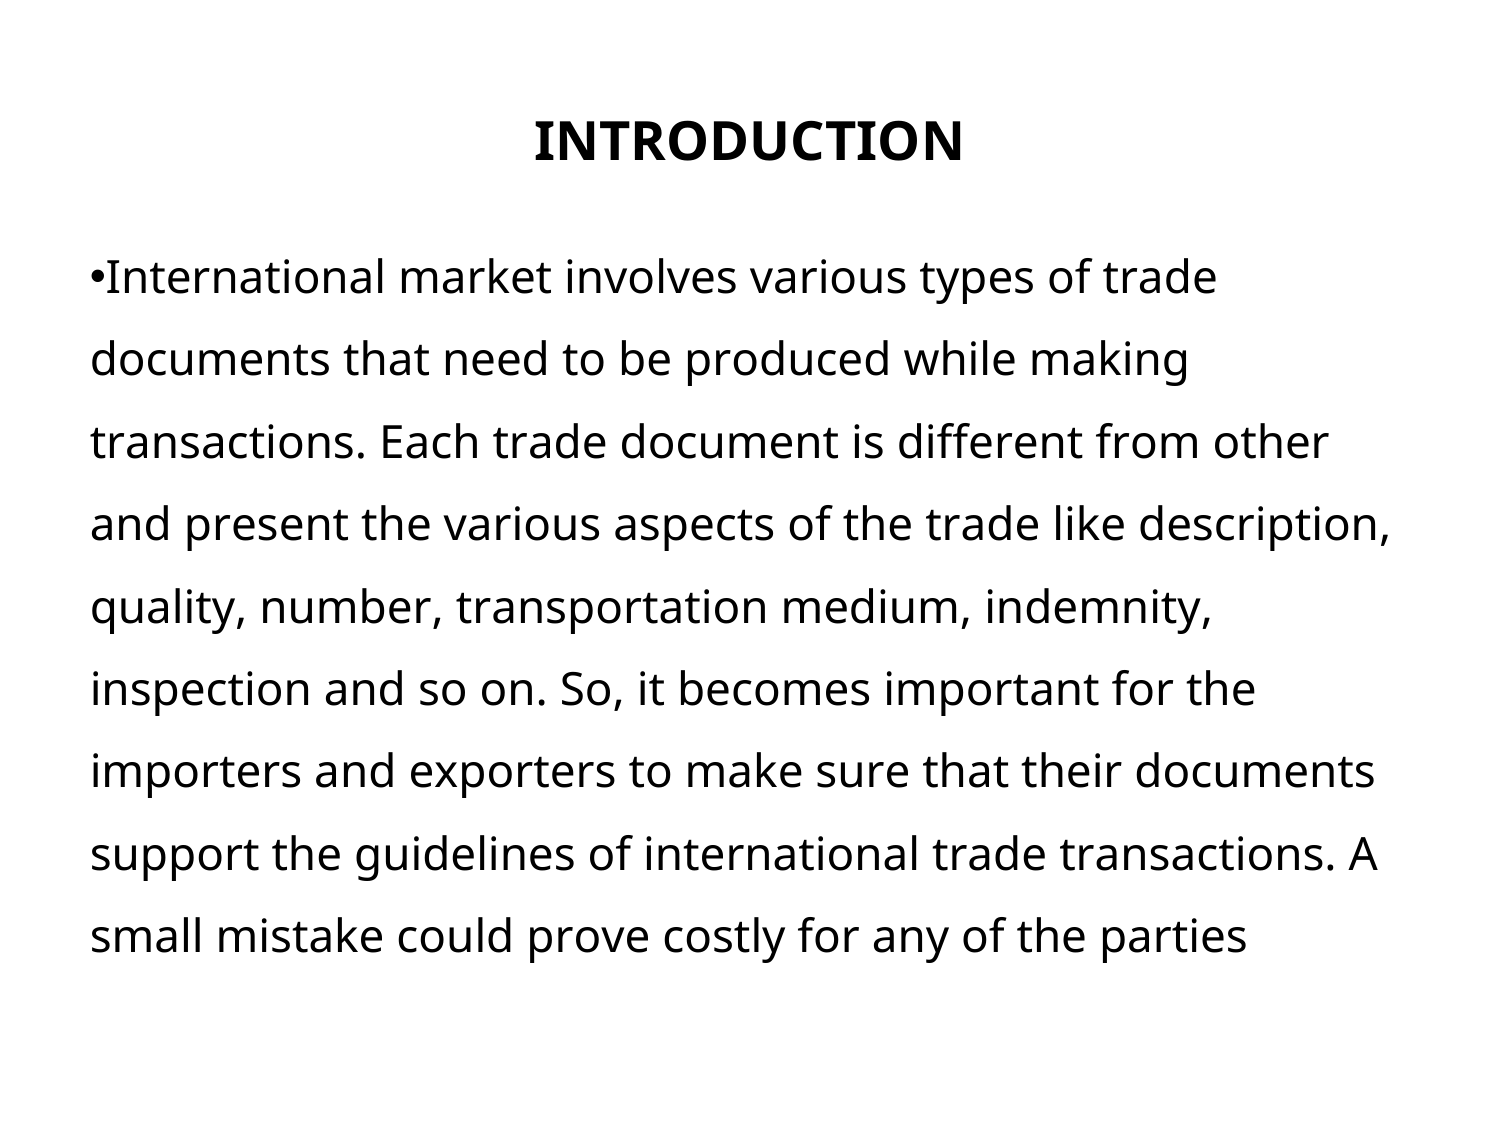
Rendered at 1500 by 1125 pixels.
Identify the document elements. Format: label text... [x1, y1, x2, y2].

list International market involves various types of trade documents that need to be produced while making transactions. Each trade document is different from other and present the various aspects of the trade like description, quality, number, transportation medium, indemnity, inspection and so on. So, it becomes important for the importers and exporters to make sure that their documents support the guidelines of international trade transactions. A small mistake could prove costly for any of the parties [75, 212, 1426, 1005]
title INTRODUCTION [75, 45, 1426, 212]
